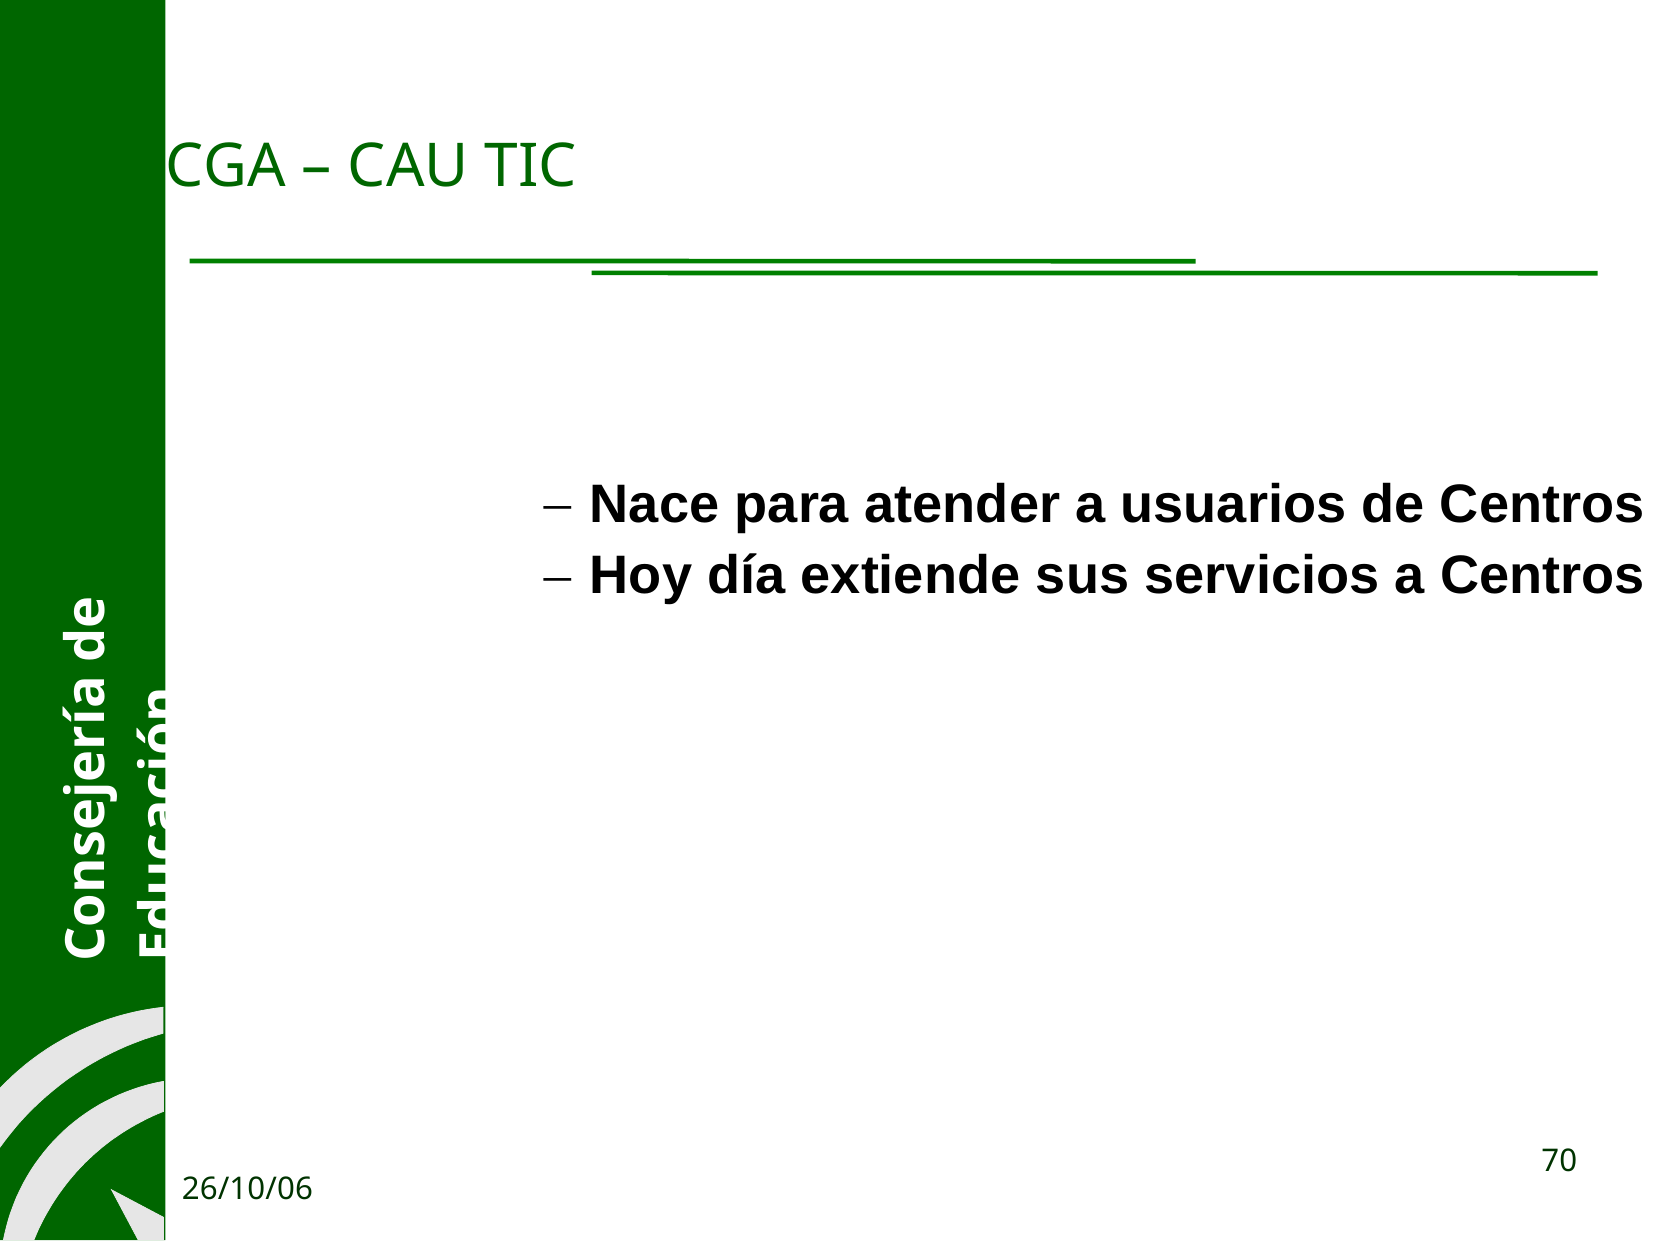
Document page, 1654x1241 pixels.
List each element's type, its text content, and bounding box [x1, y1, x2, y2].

text_box Nace para atender a usuarios de Centros TIC. Hoy día extiende sus servicios a Centros de Primaria, de Secundaria, de Adultos, E.R.E.'s, E.O.E.'s, C.E.P.'s, etc. en materia de conectividad, redes, S.O. Guadalinex, .... [379, 482, 1654, 605]
text_box CGA – CAU TIC [165, 53, 1654, 261]
